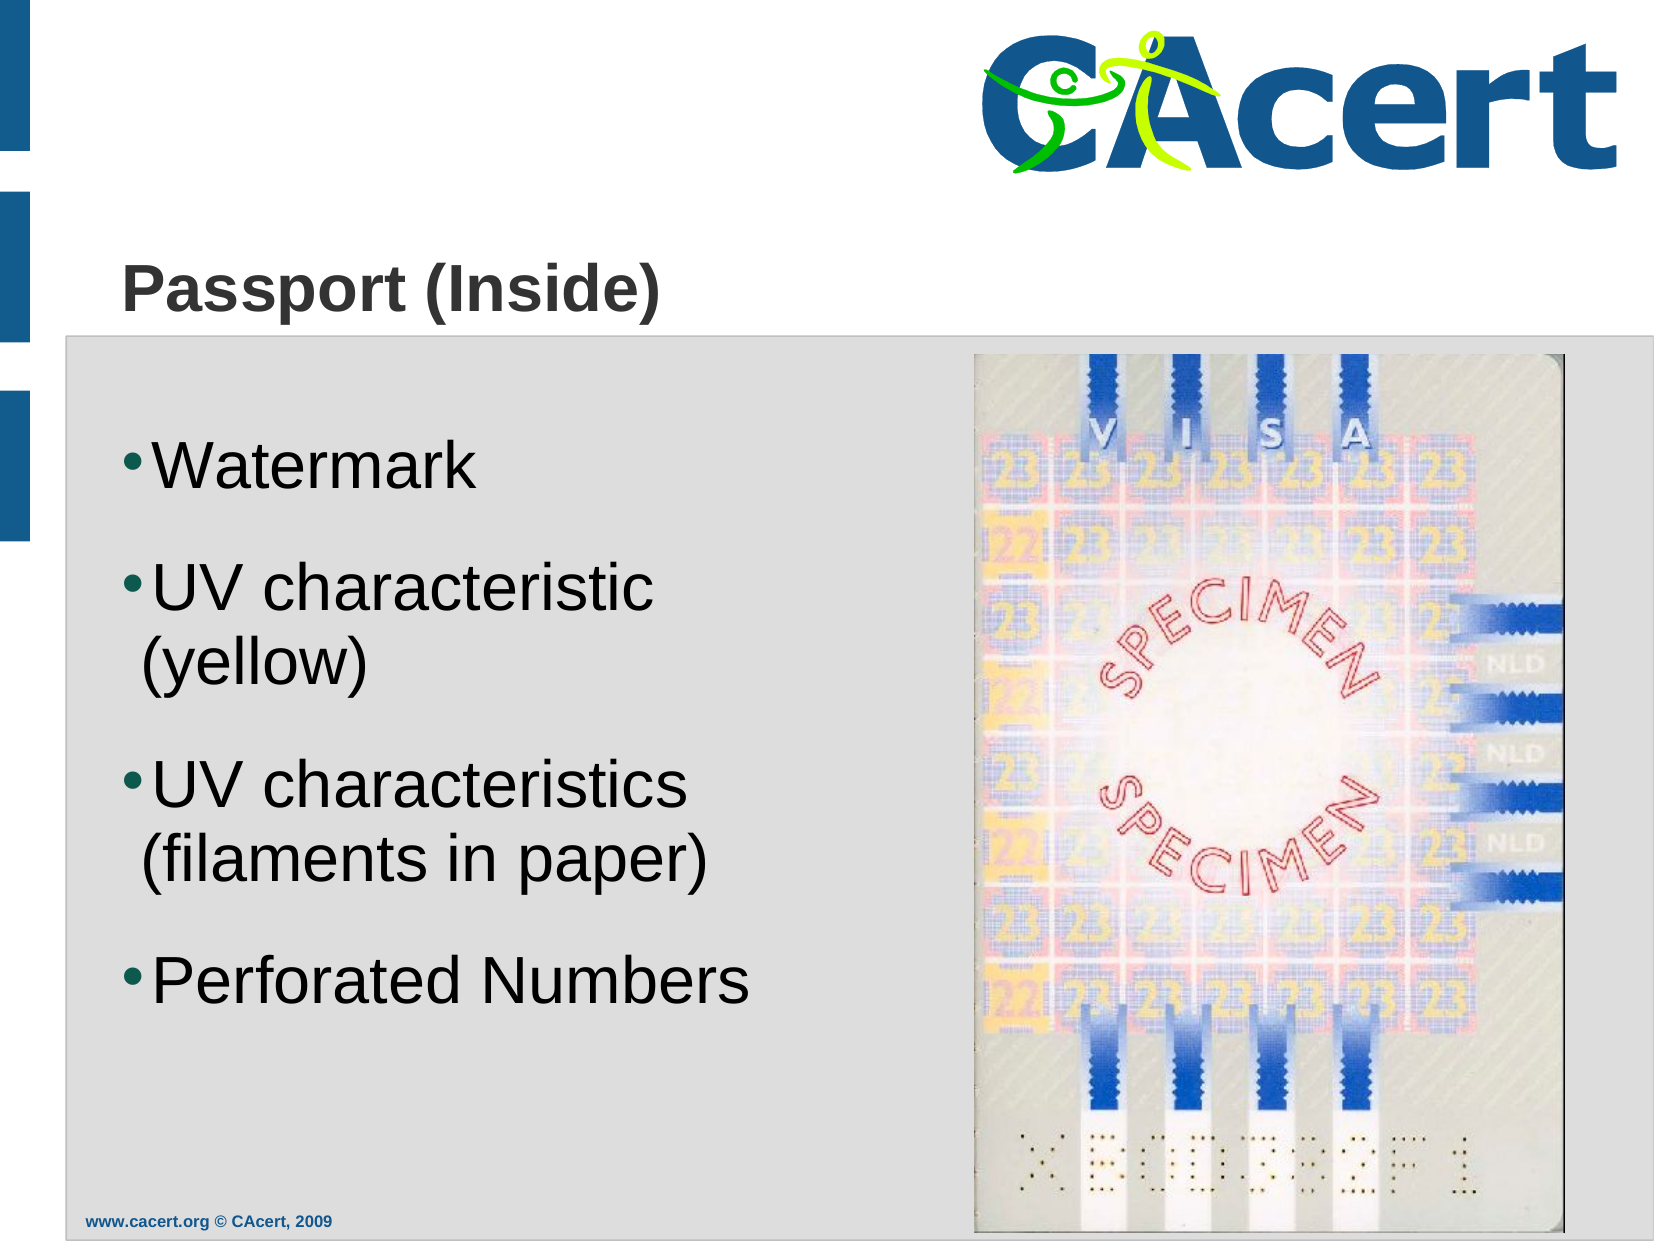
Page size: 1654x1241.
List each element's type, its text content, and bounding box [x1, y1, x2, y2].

title Passport (Inside) [121, 167, 1533, 326]
picture [974, 354, 1565, 1233]
list Watermark UV characteristic (yellow) UV characteristics (filaments in paper) Perforated Numbers [121, 344, 811, 1134]
